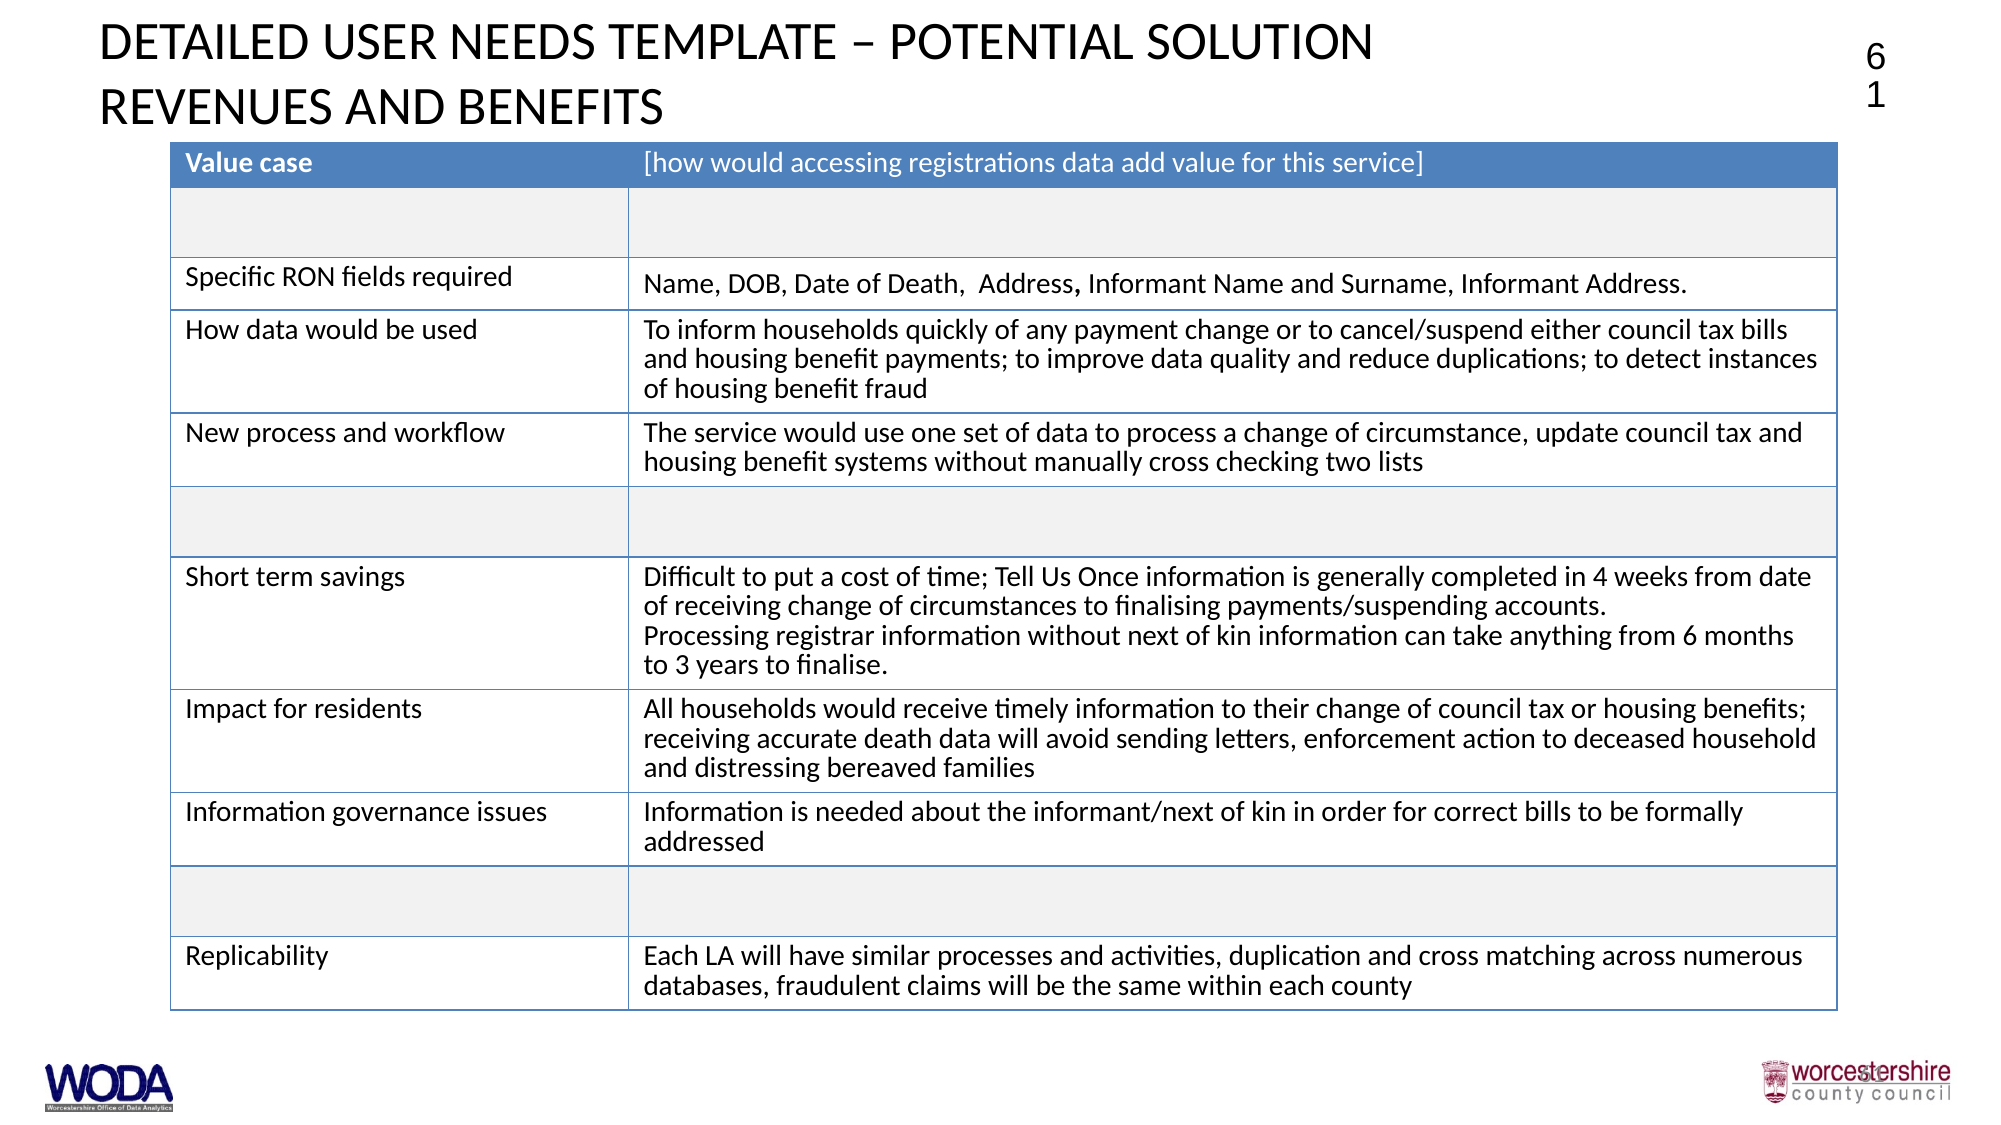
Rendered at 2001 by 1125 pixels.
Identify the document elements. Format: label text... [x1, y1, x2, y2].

table_cell All households would receive timely information to their change of council tax or housing benefits; receiving accurate death data will avoid sending letters, enforcement action to deceased household and distressing bereaved families [629, 690, 1836, 792]
table_cell Replicability [171, 937, 628, 1009]
table_cell New process and workflow [171, 414, 628, 486]
table_cell Impact for residents [171, 690, 628, 792]
table_cell [171, 867, 628, 936]
slide_number <number> [1433, 1042, 1900, 1103]
table_cell Specific RON fields required [171, 258, 628, 309]
table_cell Difficult to put a cost of time; Tell Us Once information is generally completed in 4 weeks from date of receiving change of circumstances to finalising payments/suspending accounts. Processing registrar information without next of kin information can take anything from 6 months to 3 years to finalise. [629, 558, 1836, 689]
table_cell [171, 188, 628, 257]
table_cell Name, DOB, Date of Death, Address, Informant Name and Surname, Informant Address. [629, 258, 1836, 309]
table_cell Short term savings [171, 558, 628, 689]
table_cell The service would use one set of data to process a change of circumstance, update council tax and housing benefit systems without manually cross checking two lists [629, 414, 1836, 486]
table_cell Each LA will have similar processes and activities, duplication and cross matching across numerous databases, fraudulent claims will be the same within each county [629, 937, 1836, 1009]
table_cell [629, 487, 1836, 556]
table_cell To inform households quickly of any payment change or to cancel/suspend either council tax bills and housing benefit payments; to improve data quality and reduce duplications; to detect instances of housing benefit fraud [629, 311, 1836, 412]
table_cell [629, 188, 1836, 257]
table_cell [629, 867, 1836, 936]
table_header [how would accessing registrations data add value for this service] [629, 143, 1836, 186]
table_cell Information governance issues [171, 793, 628, 865]
title DETAILED USER NEEDS TEMPLATE – POTENTIAL SOLUTION REVENUES AND BENEFITS [99, 5, 1900, 193]
table_cell Information is needed about the informant/next of kin in order for correct bills to be formally addressed [629, 793, 1836, 865]
table_cell How data would be used [171, 311, 628, 412]
table_header Value case [171, 143, 628, 186]
table_cell [171, 487, 628, 556]
picture [1749, 1049, 1971, 1114]
picture [45, 1064, 173, 1112]
